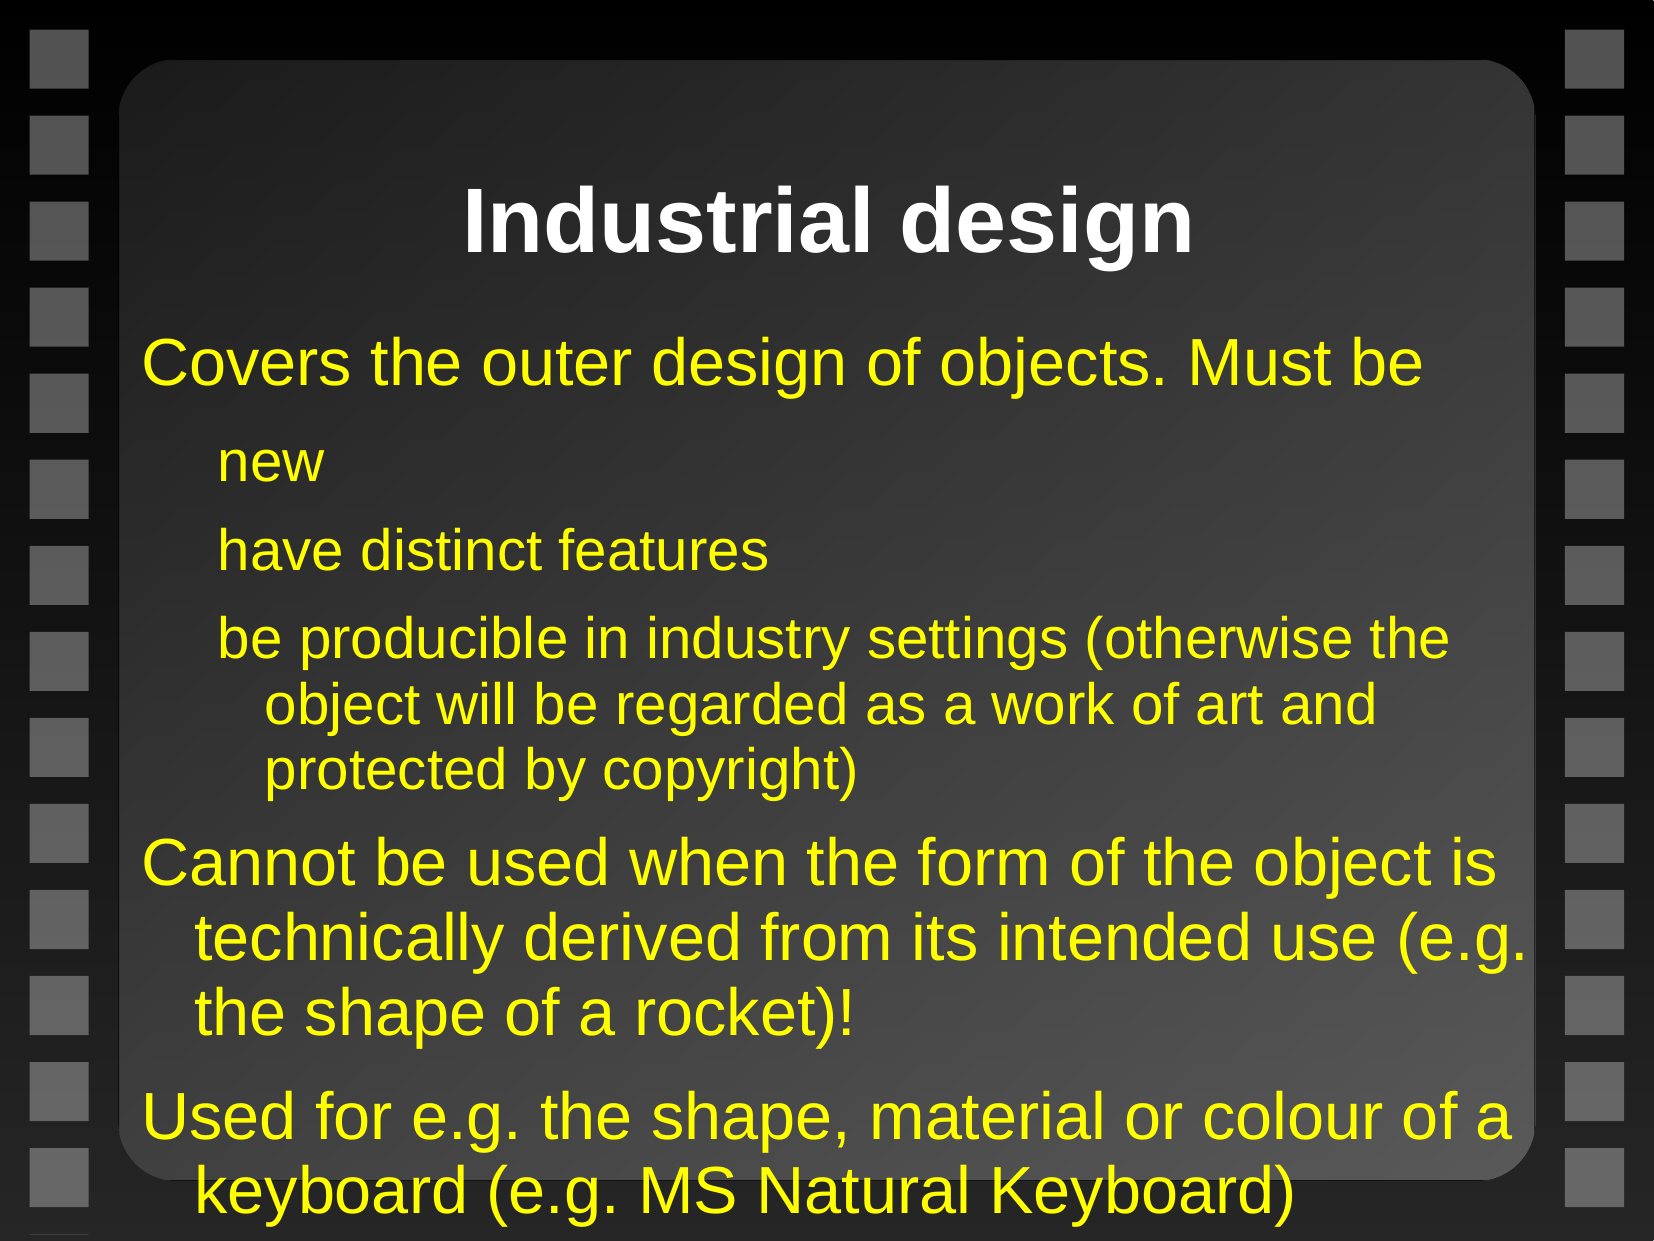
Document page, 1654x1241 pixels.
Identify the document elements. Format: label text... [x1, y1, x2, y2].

list Covers the outer design of objects. Must be new have distinct features be producible in industry settings (otherwise the object will be regarded as a work of art and protected by copyright) Cannot be used when the form of the object is technically derived from its intended use (e.g. the shape of a rocket)! Used for e.g. the shape, material or colour of a keyboard (e.g. MS Natural Keyboard) [123, 324, 1536, 1229]
title Industrial design [123, 117, 1536, 324]
